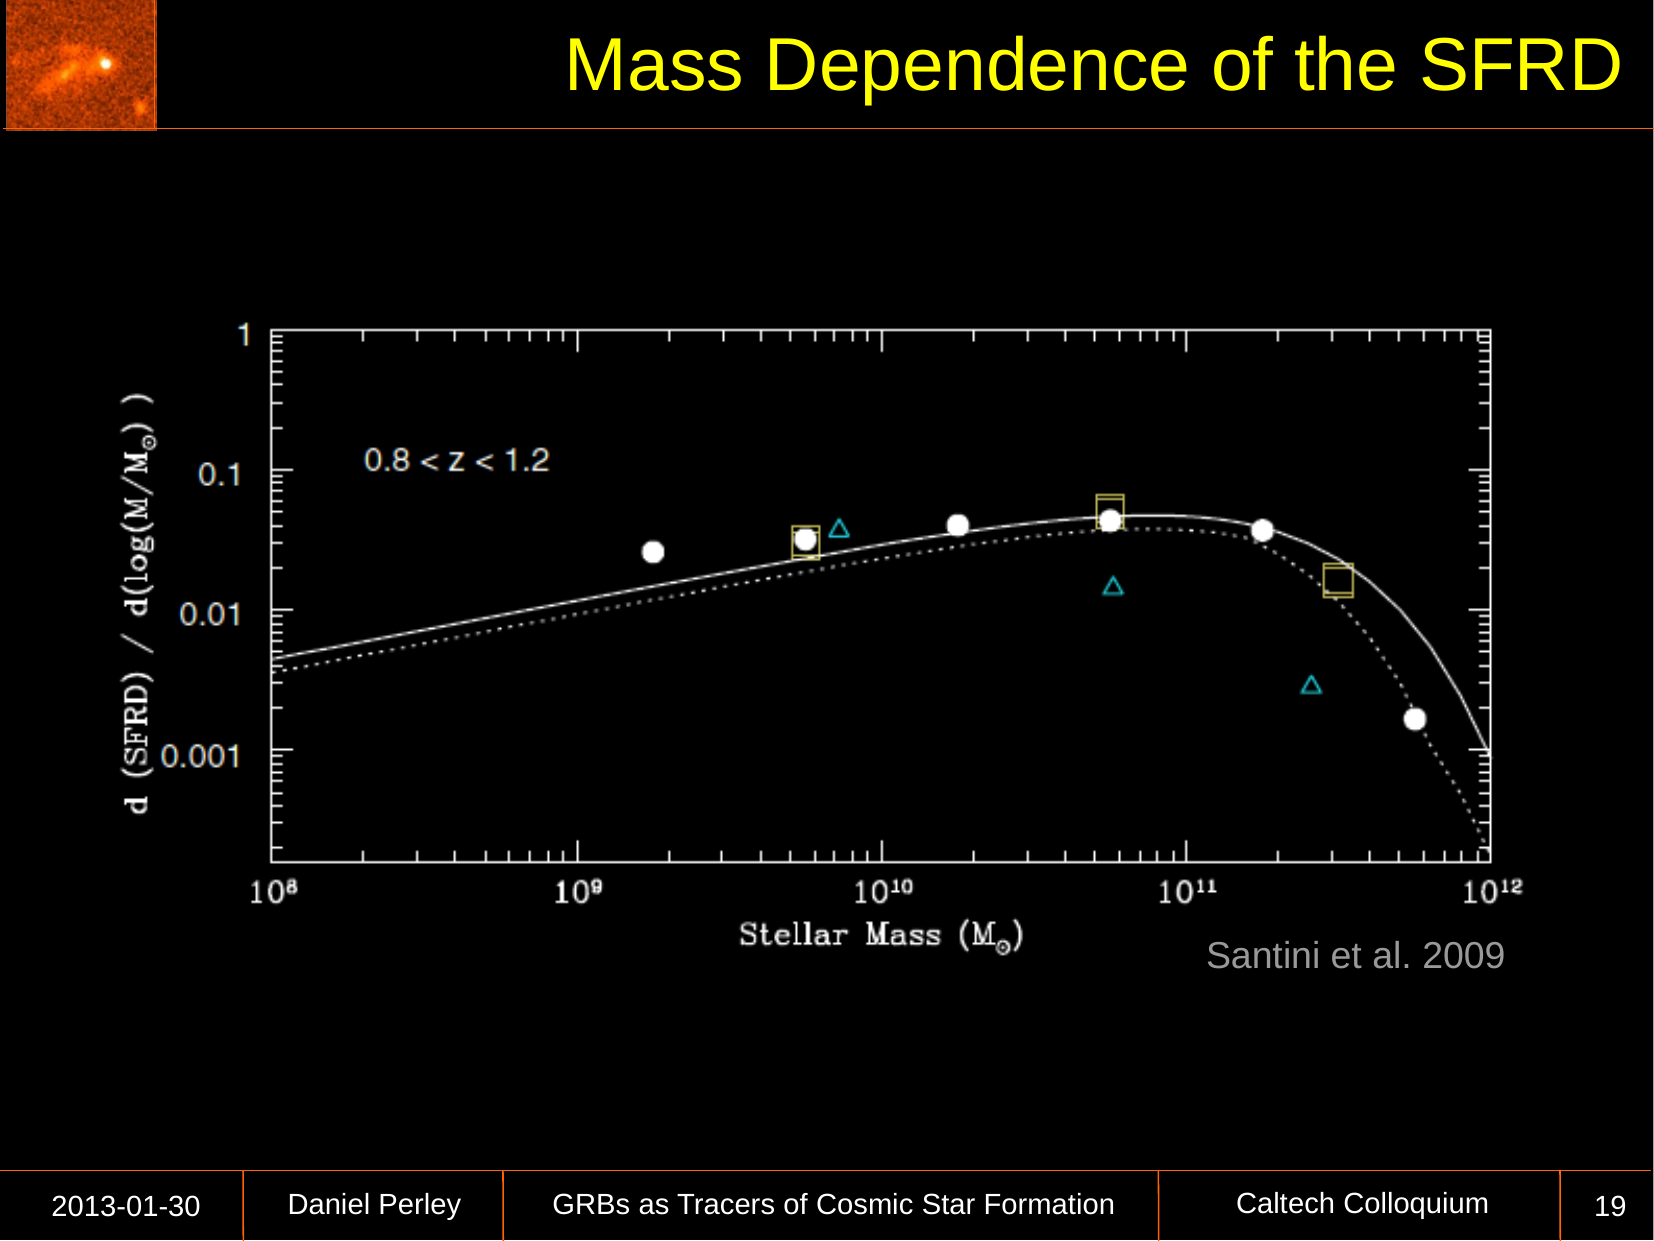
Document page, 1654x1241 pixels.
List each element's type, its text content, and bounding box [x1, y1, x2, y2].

text_box Santini et al. 2009 [1188, 923, 1564, 987]
title Mass Dependence of the SFRD [187, 21, 1624, 108]
picture [7, 0, 154, 128]
picture [104, 317, 1540, 964]
